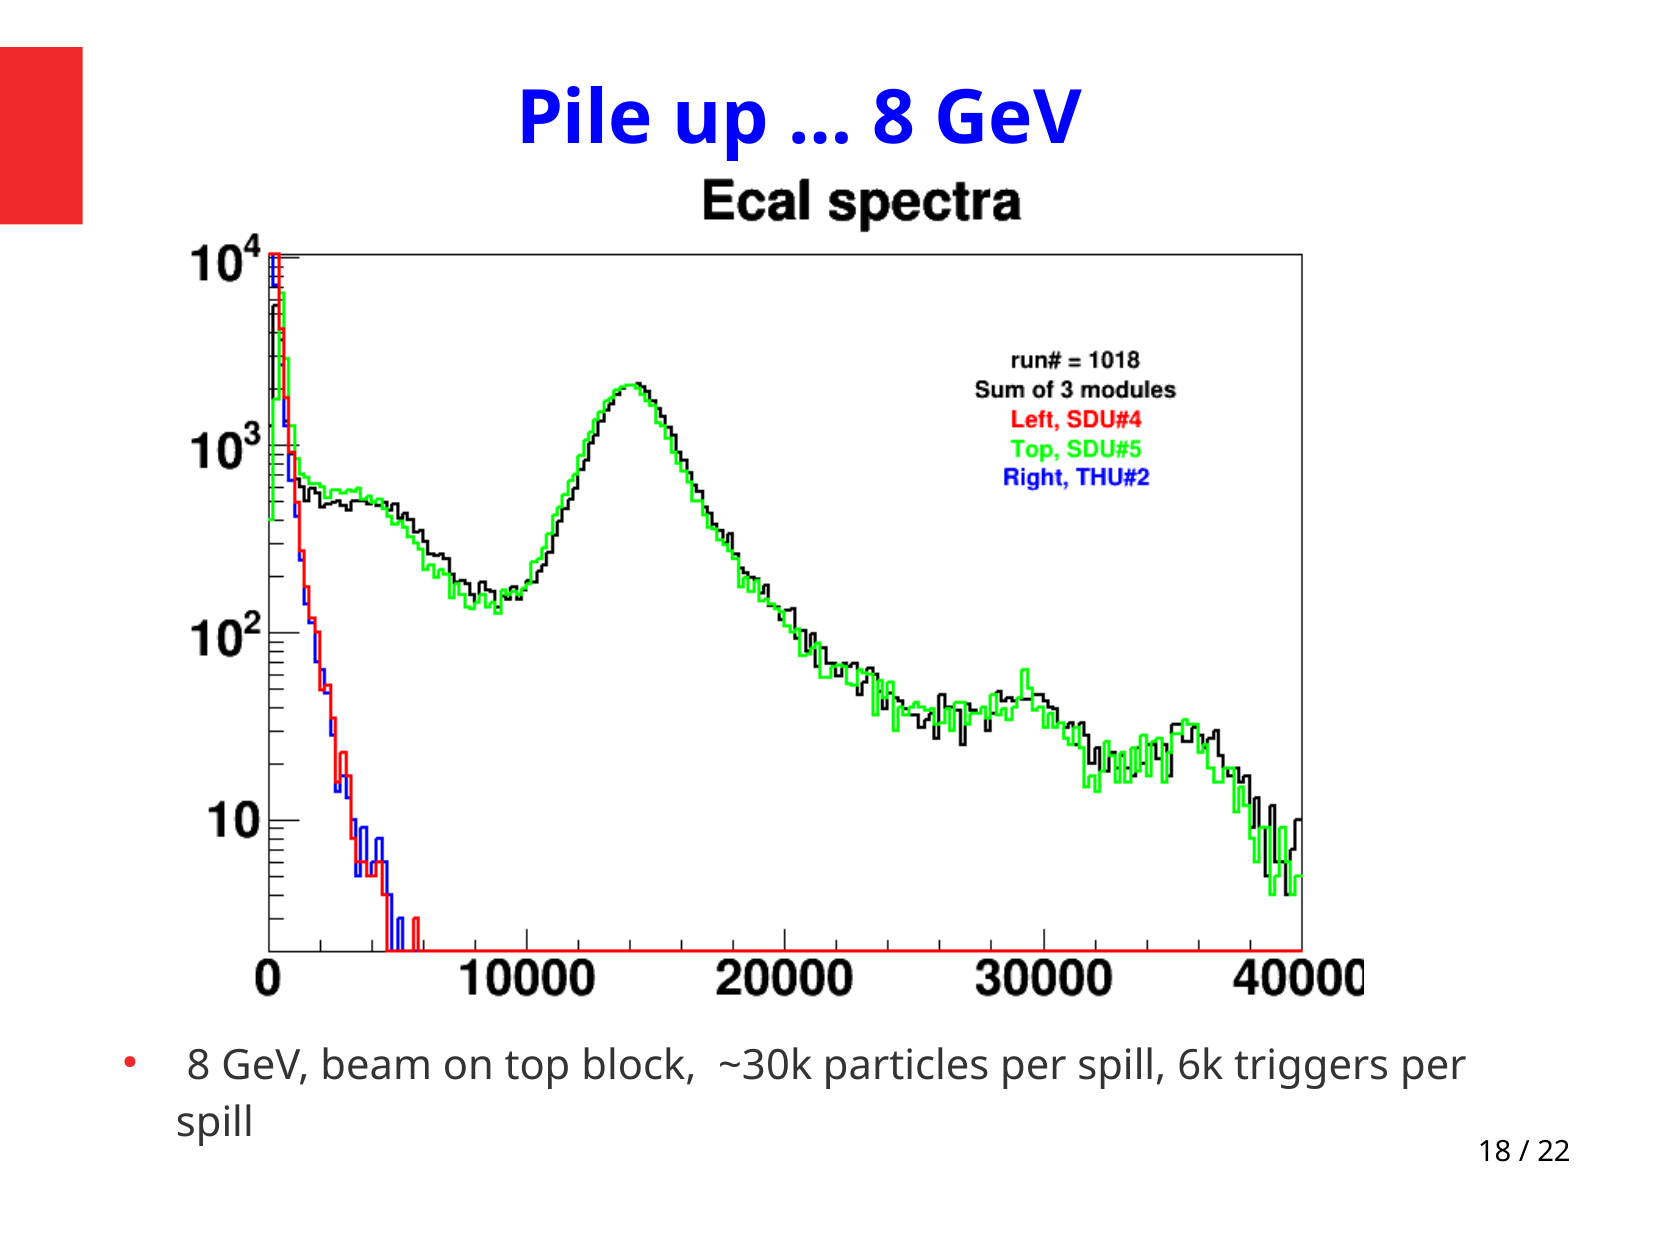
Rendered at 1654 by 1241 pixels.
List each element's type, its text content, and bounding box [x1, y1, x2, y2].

title Pile up … 8 GeV [82, 49, 1536, 181]
text_box 8 GeV, beam on top block, ~30k particles per spill, 6k triggers per spill [105, 1035, 1471, 1211]
picture [120, 181, 1364, 1035]
